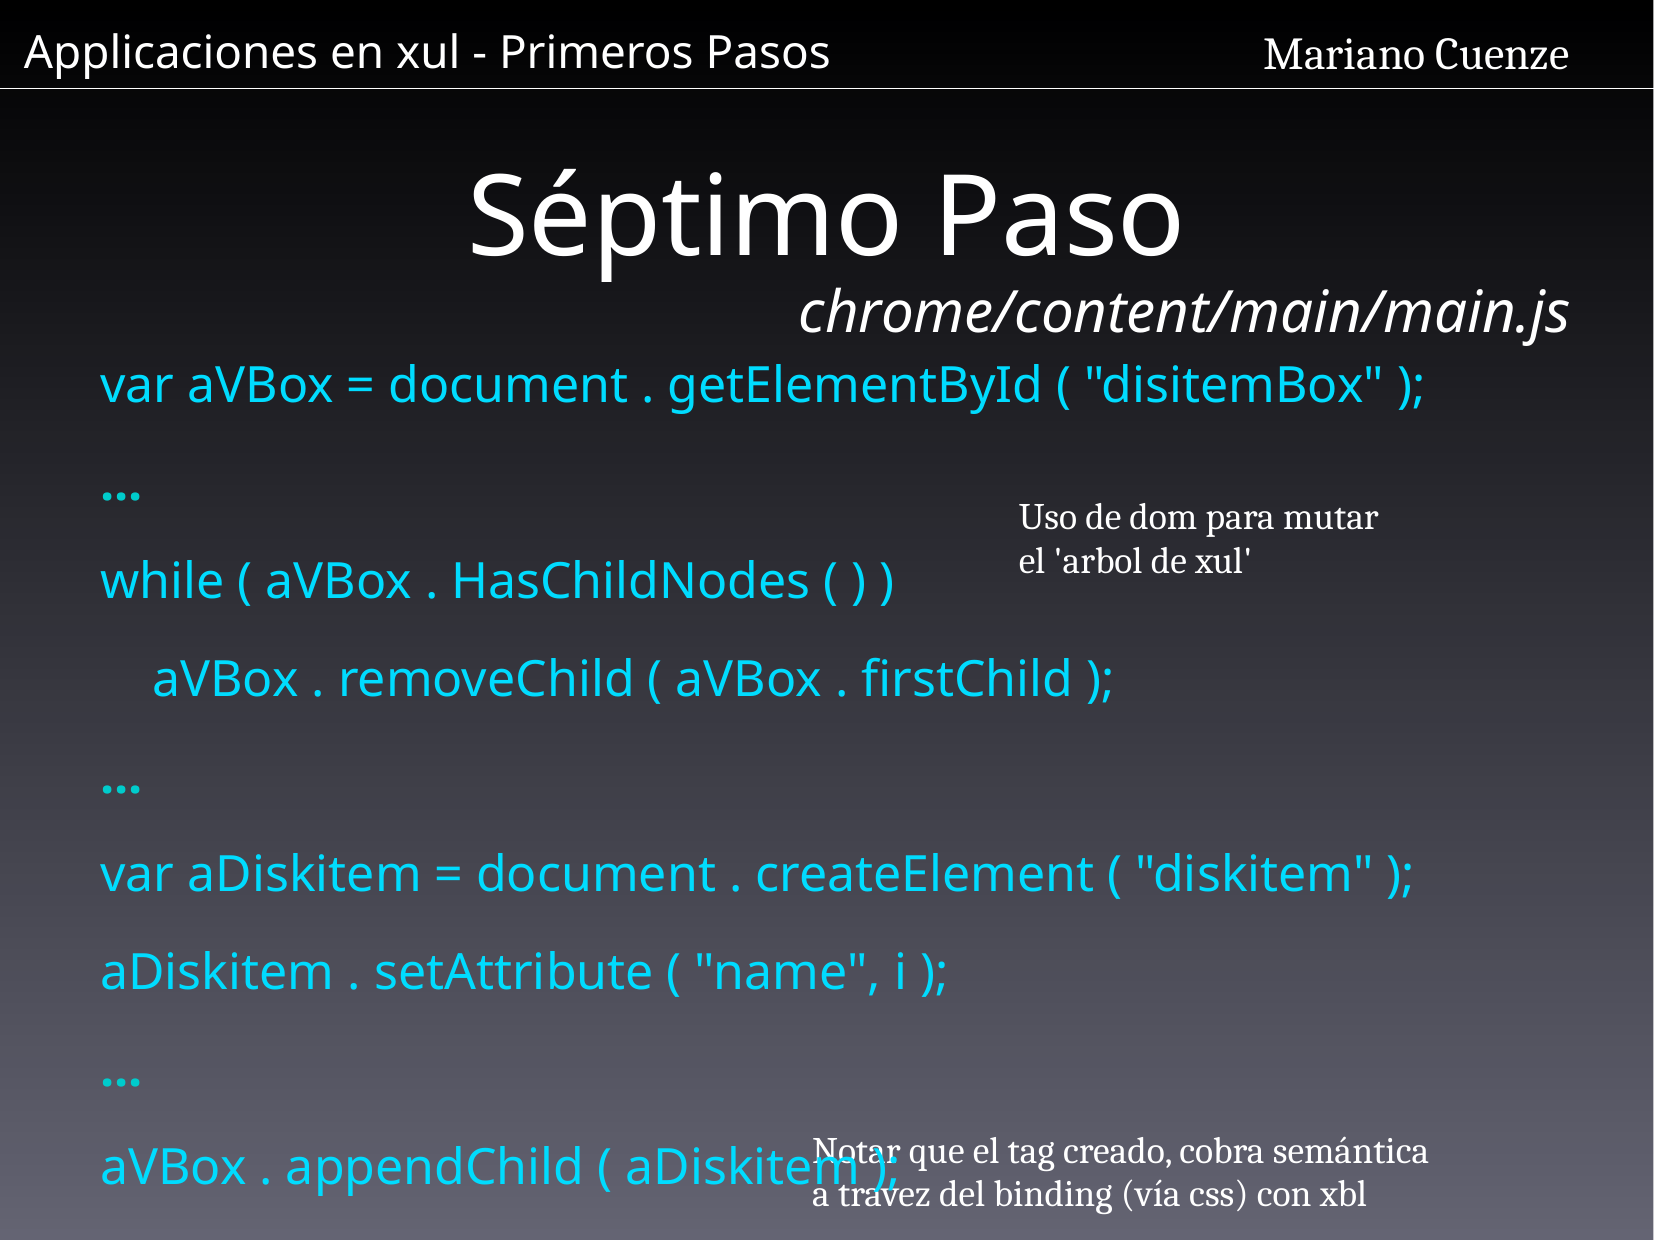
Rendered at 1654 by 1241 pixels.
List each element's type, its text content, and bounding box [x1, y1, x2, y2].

text_box Applicaciones en xul - Primeros Pasos [9, 11, 899, 80]
text_box Notar que el tag creado, cobra semántica a travez del binding (vía css) con xbl [797, 1122, 1654, 1224]
list var aVBox = document . getElementById ( "disitemBox" ); ... while ( aVBox . HasChildNodes ( ) ) aVBox . removeChild ( aVBox . firstChild ); ... var aDiskitem = document . createElement ( "diskitem" ); aDiskitem . setAttribute ( "name", i ); ... aVBox . appendChild ( aDiskitem ); [82, 349, 1571, 1153]
title Séptimo Paso [82, 108, 1571, 265]
title chrome/content/main/main.js [82, 265, 1571, 349]
text_box Mariano Cuenze [1249, 20, 1648, 88]
text_box Uso de dom para mutar el 'arbol de xul' [1003, 488, 1654, 591]
